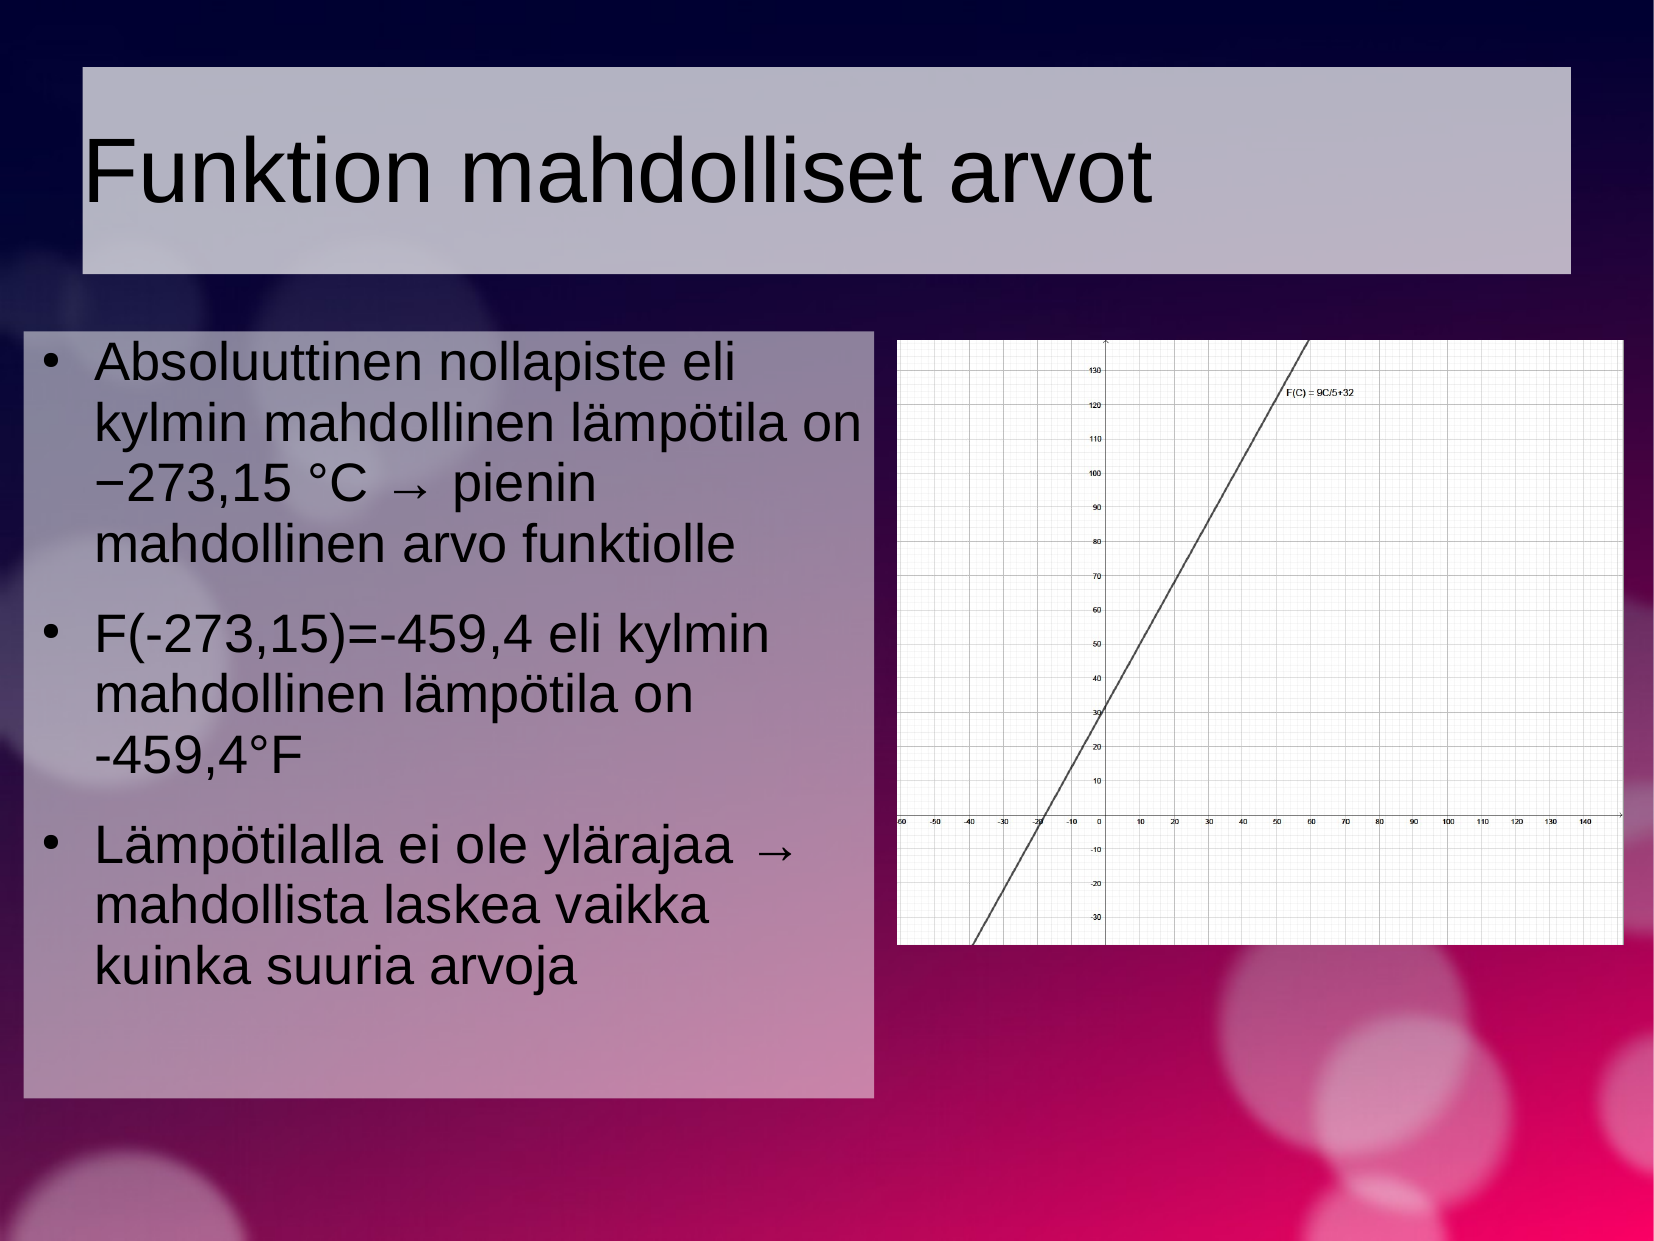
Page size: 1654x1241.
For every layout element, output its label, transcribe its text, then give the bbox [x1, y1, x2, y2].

list Absoluuttinen nollapiste eli kylmin mahdollinen lämpötila on −273,15 °C → pienin mahdollinen arvo funktiolle F(-273,15)=-459,4 eli kylmin mahdollinen lämpötila on -459,4°F Lämpötilalla ei ole ylärajaa → mahdollista laskea vaikka kuinka suuria arvoja [23, 331, 875, 1099]
title Funktion mahdolliset arvot [82, 67, 1571, 275]
picture [0, 0, 1654, 1241]
